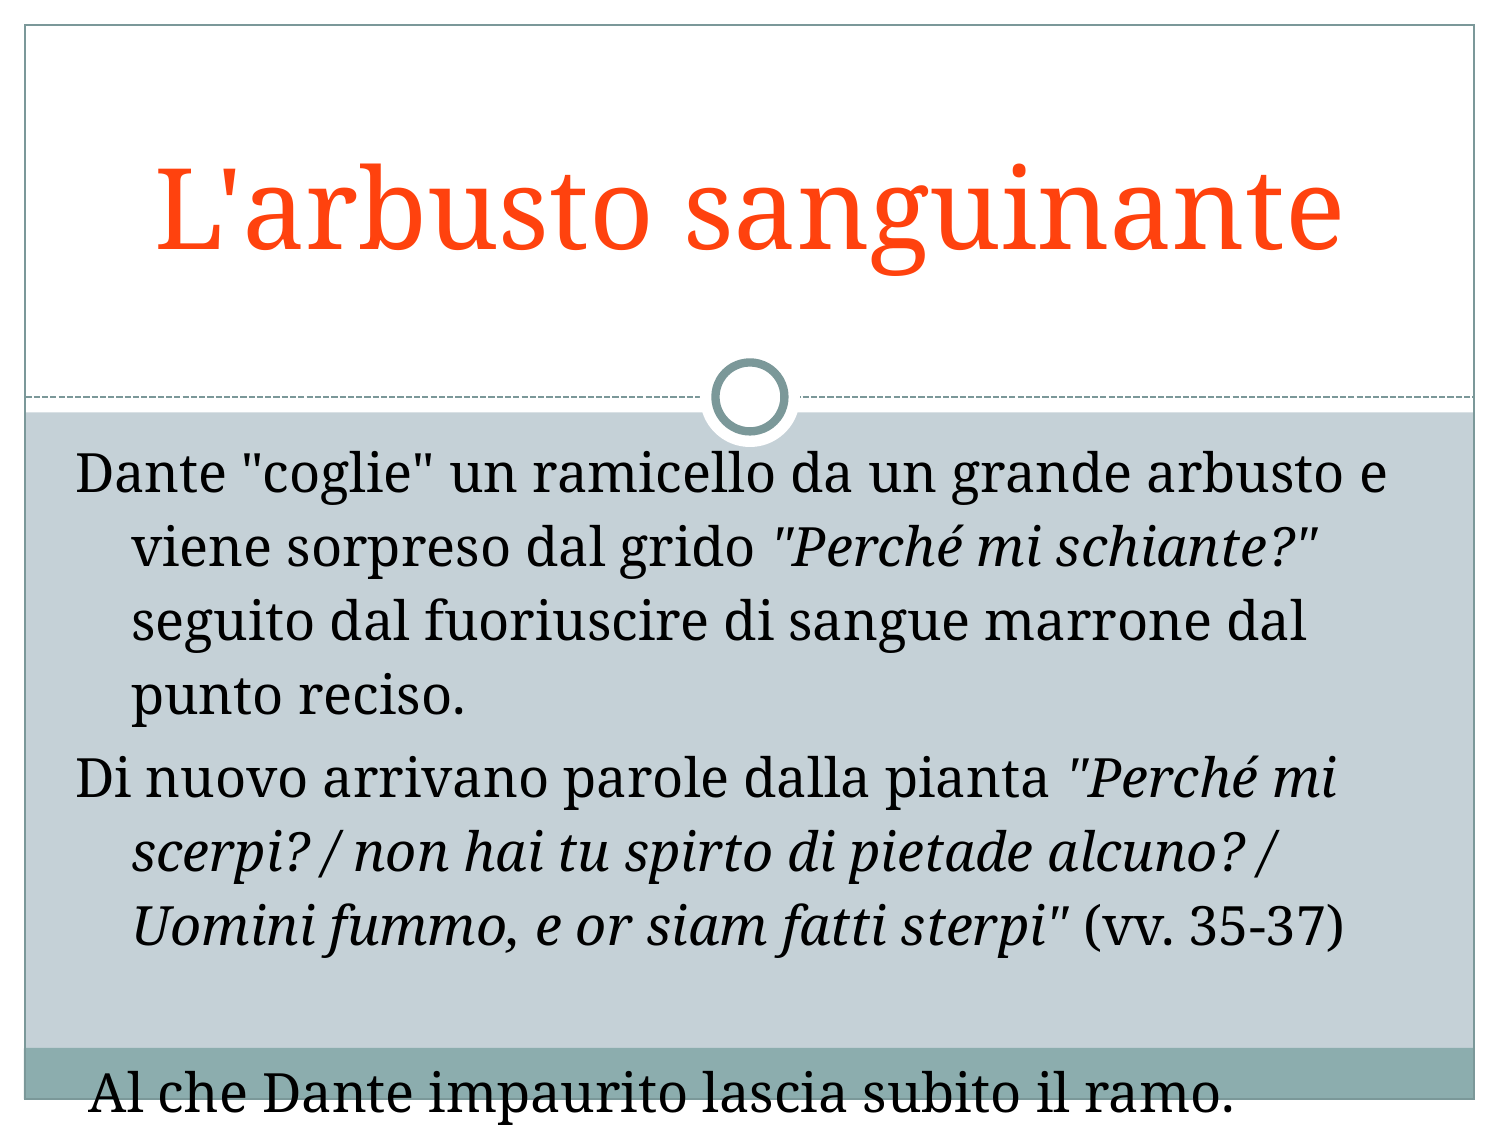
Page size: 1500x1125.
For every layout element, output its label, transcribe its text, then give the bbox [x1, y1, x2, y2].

title L'arbusto sanguinante [112, 62, 1388, 350]
list Dante "coglie" un ramicello da un grande arbusto e viene sorpreso dal grido "Perché mi schiante?" seguito dal fuoriuscire di sangue marrone dal punto reciso. Di nuovo arrivano parole dalla pianta "Perché mi scerpi? / non hai tu spirto di pietade alcuno? / Uomini fummo, e or siam fatti sterpi" (vv. 35-37) Al che Dante impaurito lascia subito il ramo. [75, 434, 1425, 1125]
